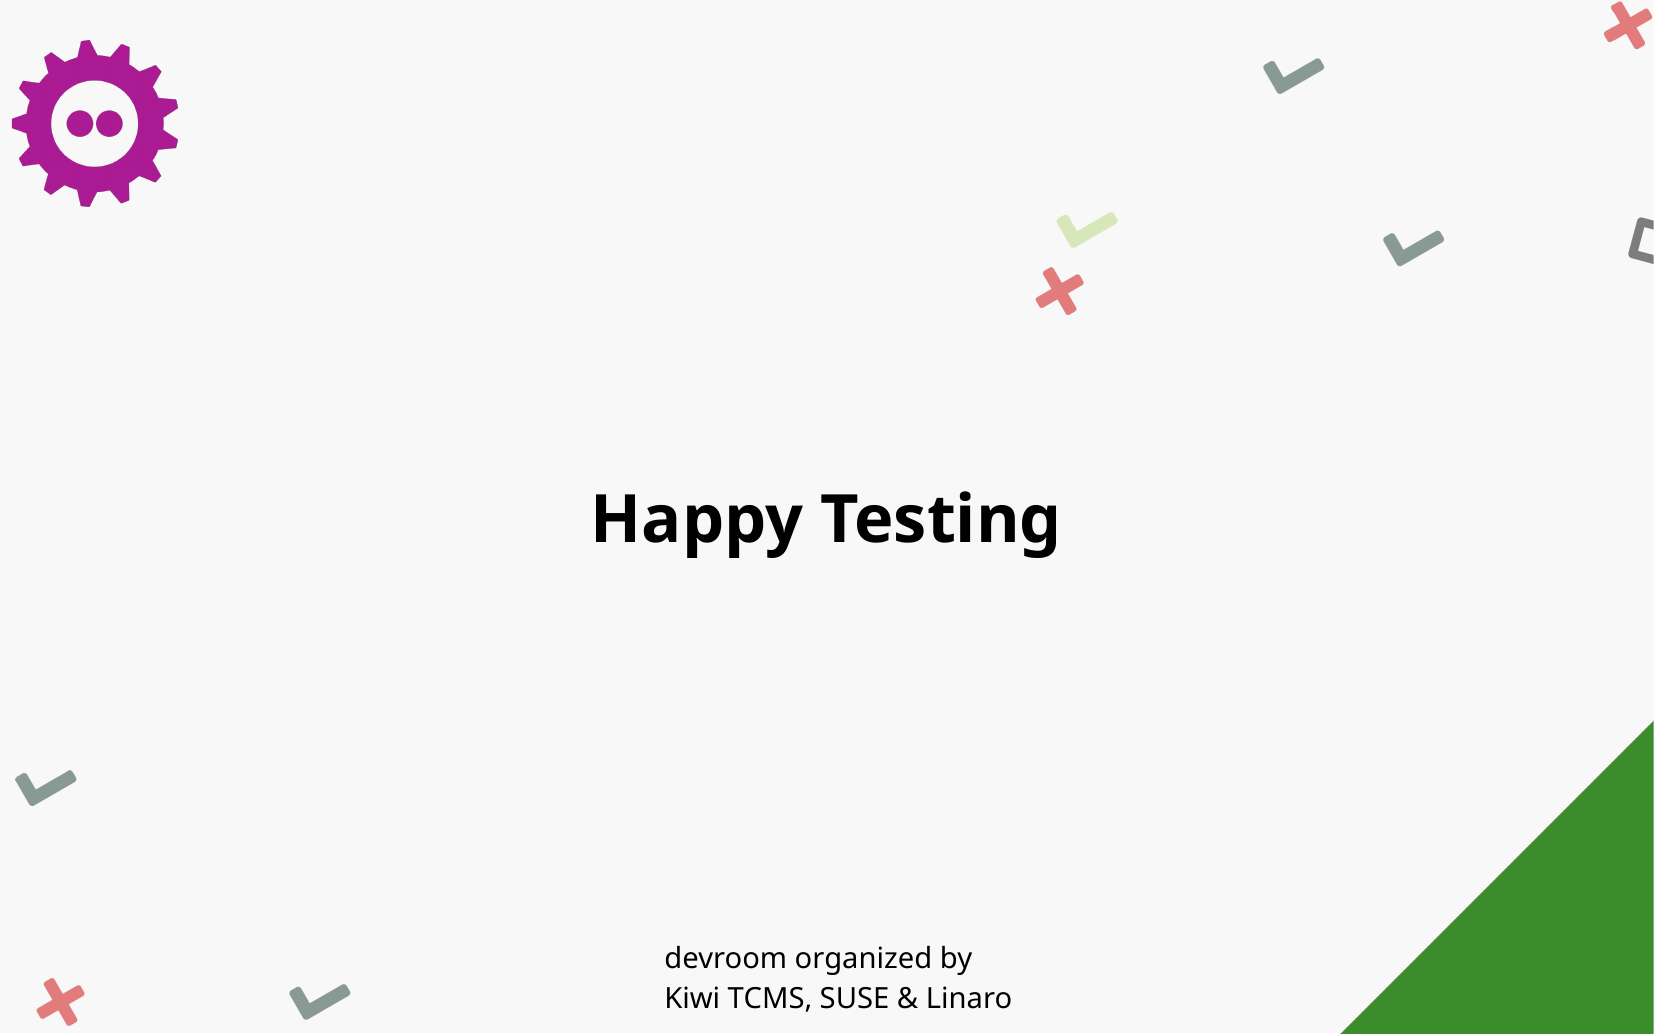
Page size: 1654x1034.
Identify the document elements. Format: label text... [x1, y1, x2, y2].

subtitle Happy Testing [82, 116, 1571, 917]
picture [1035, 0, 1654, 315]
picture [15, 770, 359, 1034]
picture [1340, 716, 1654, 1034]
picture [11, 40, 178, 207]
